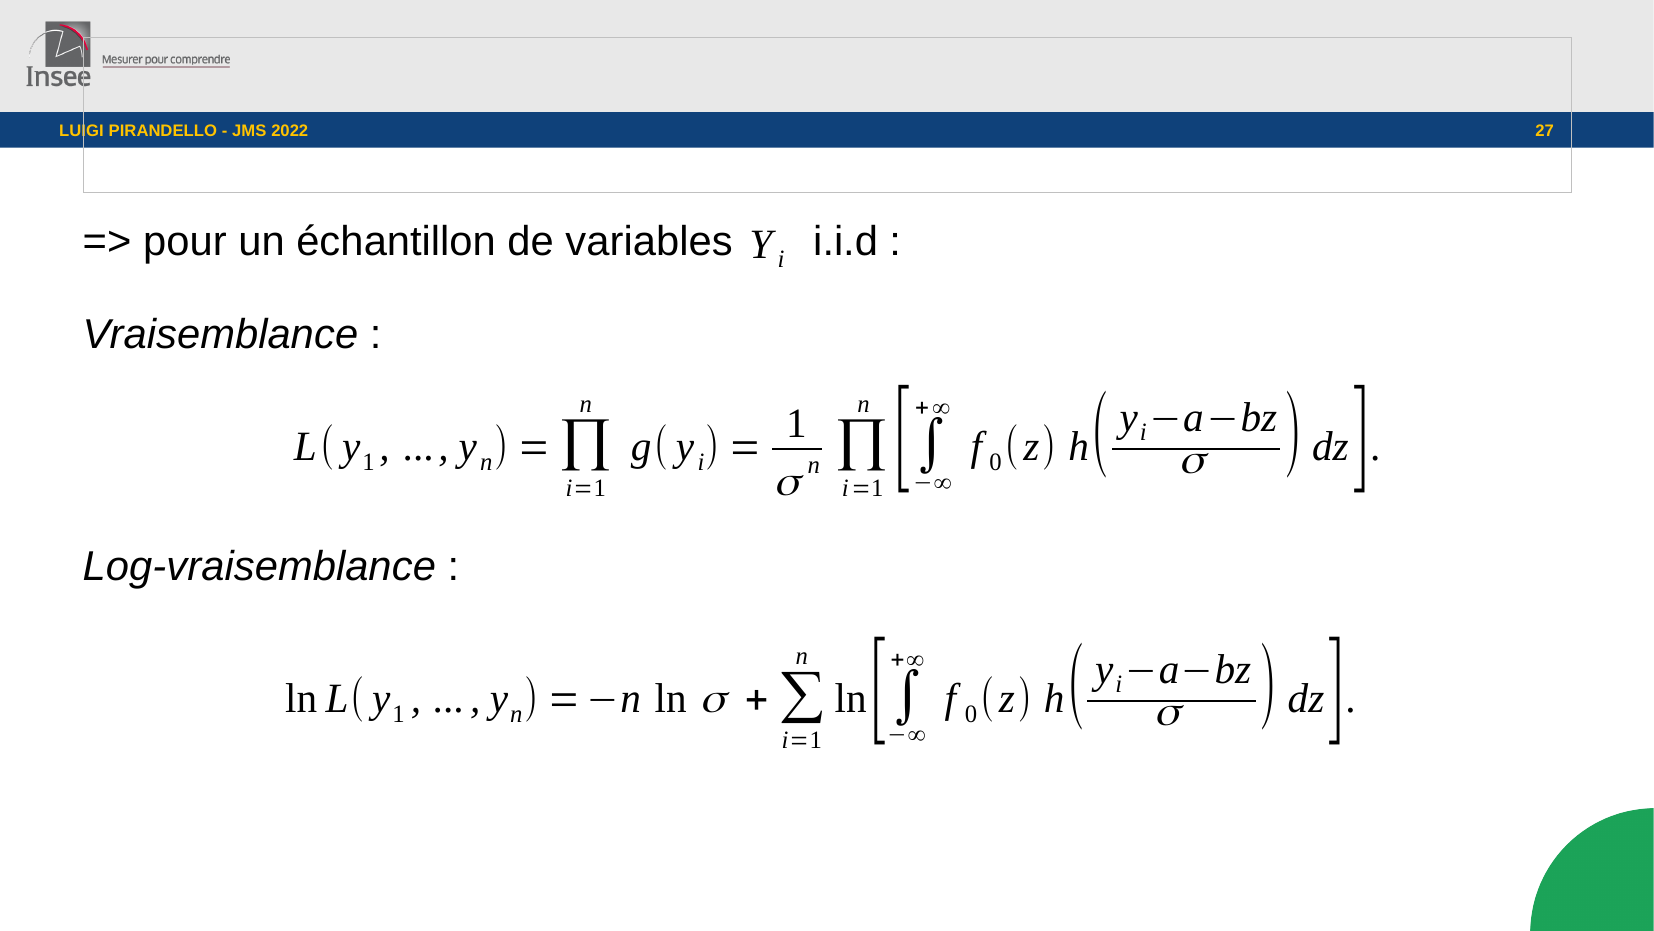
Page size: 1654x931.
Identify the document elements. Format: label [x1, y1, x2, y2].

picture [1530, 808, 1654, 931]
chart [286, 384, 1388, 502]
picture [23, 0, 230, 89]
picture [84, 38, 230, 89]
chart [743, 220, 792, 273]
chart [277, 635, 1364, 755]
